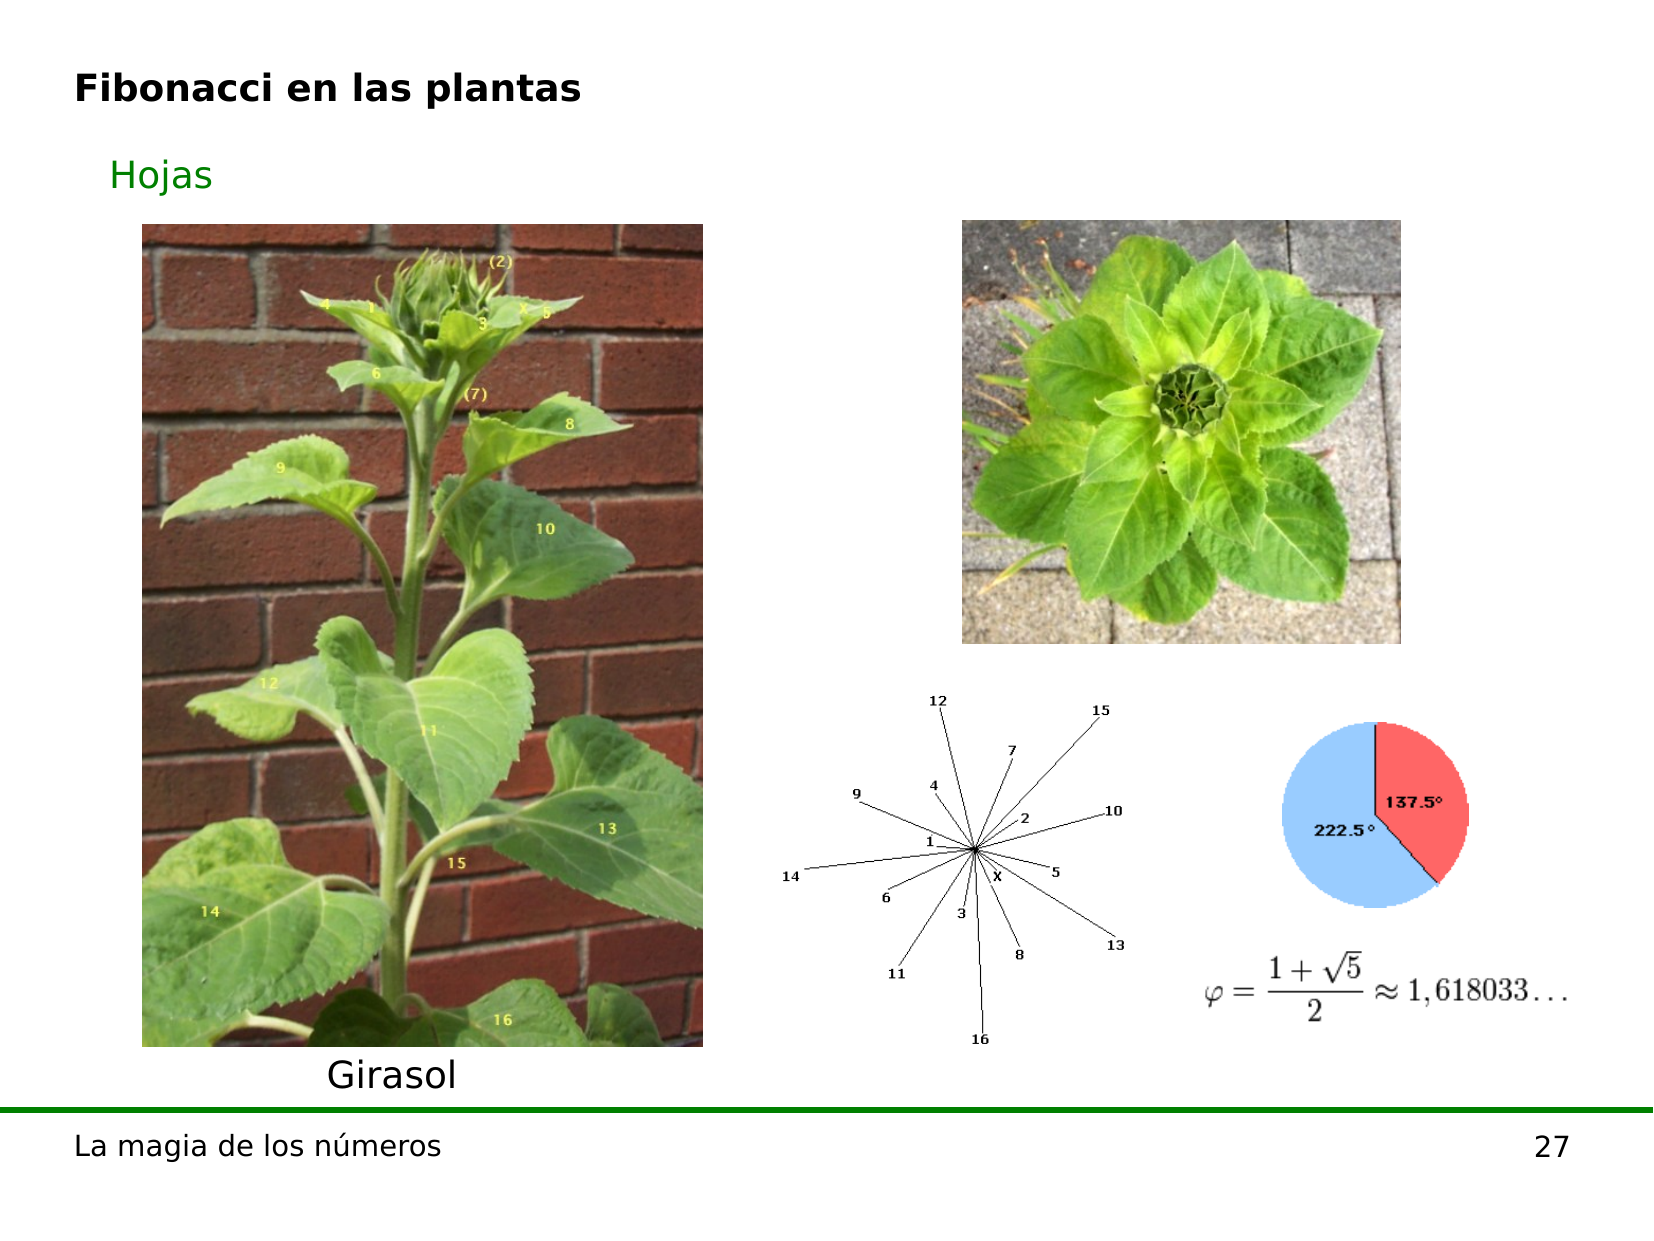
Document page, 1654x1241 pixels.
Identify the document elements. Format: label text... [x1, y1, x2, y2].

text_box Girasol [311, 1046, 470, 1106]
picture [142, 224, 703, 1047]
picture [1201, 950, 1573, 1023]
text_box La magia de los números [59, 1122, 975, 1172]
picture [1282, 722, 1469, 908]
picture [962, 220, 1401, 644]
picture [743, 659, 1180, 1081]
text_box Fibonacci en las plantas Hojas [59, 59, 1182, 205]
